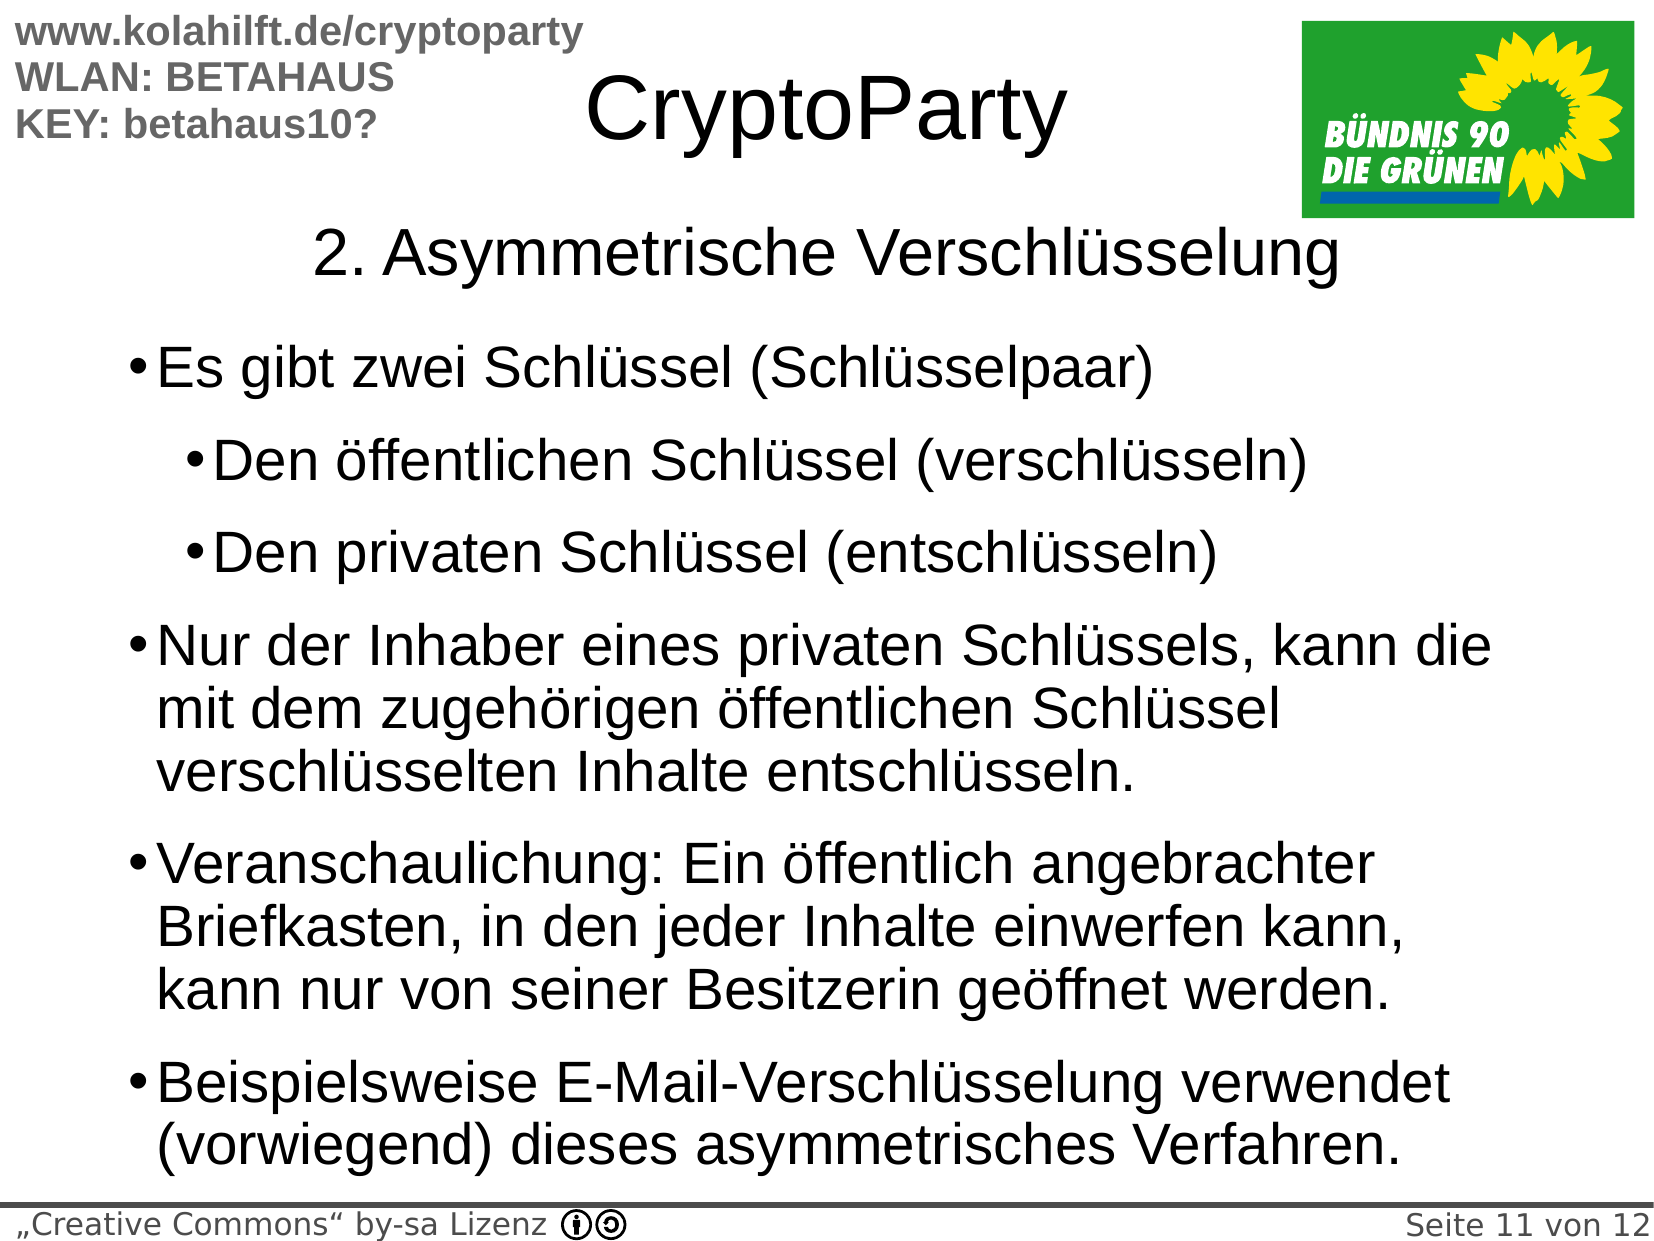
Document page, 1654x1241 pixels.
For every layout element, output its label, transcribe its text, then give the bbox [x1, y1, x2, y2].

list Es gibt zwei Schlüssel (Schlüsselpaar) Den öffentlichen Schlüssel (verschlüsseln) Den privaten Schlüssel (entschlüsseln) Nur der Inhaber eines privaten Schlüssels, kann die mit dem zugehörigen öffentlichen Schlüssel verschlüsselten Inhalte entschlüsseln. Veranschaulichung: Ein öffentlich angebrachter Briefkasten, in den jeder Inhalte einwerfen kann, kann nur von seiner Besitzerin geöffnet werden. Beispielsweise E-Mail-Verschlüsselung verwendet (vorwiegend) dieses asymmetrisches Verfahren. [113, 330, 1540, 1117]
text_box 2. Asymmetrische Verschlüsselung [59, 207, 1595, 297]
